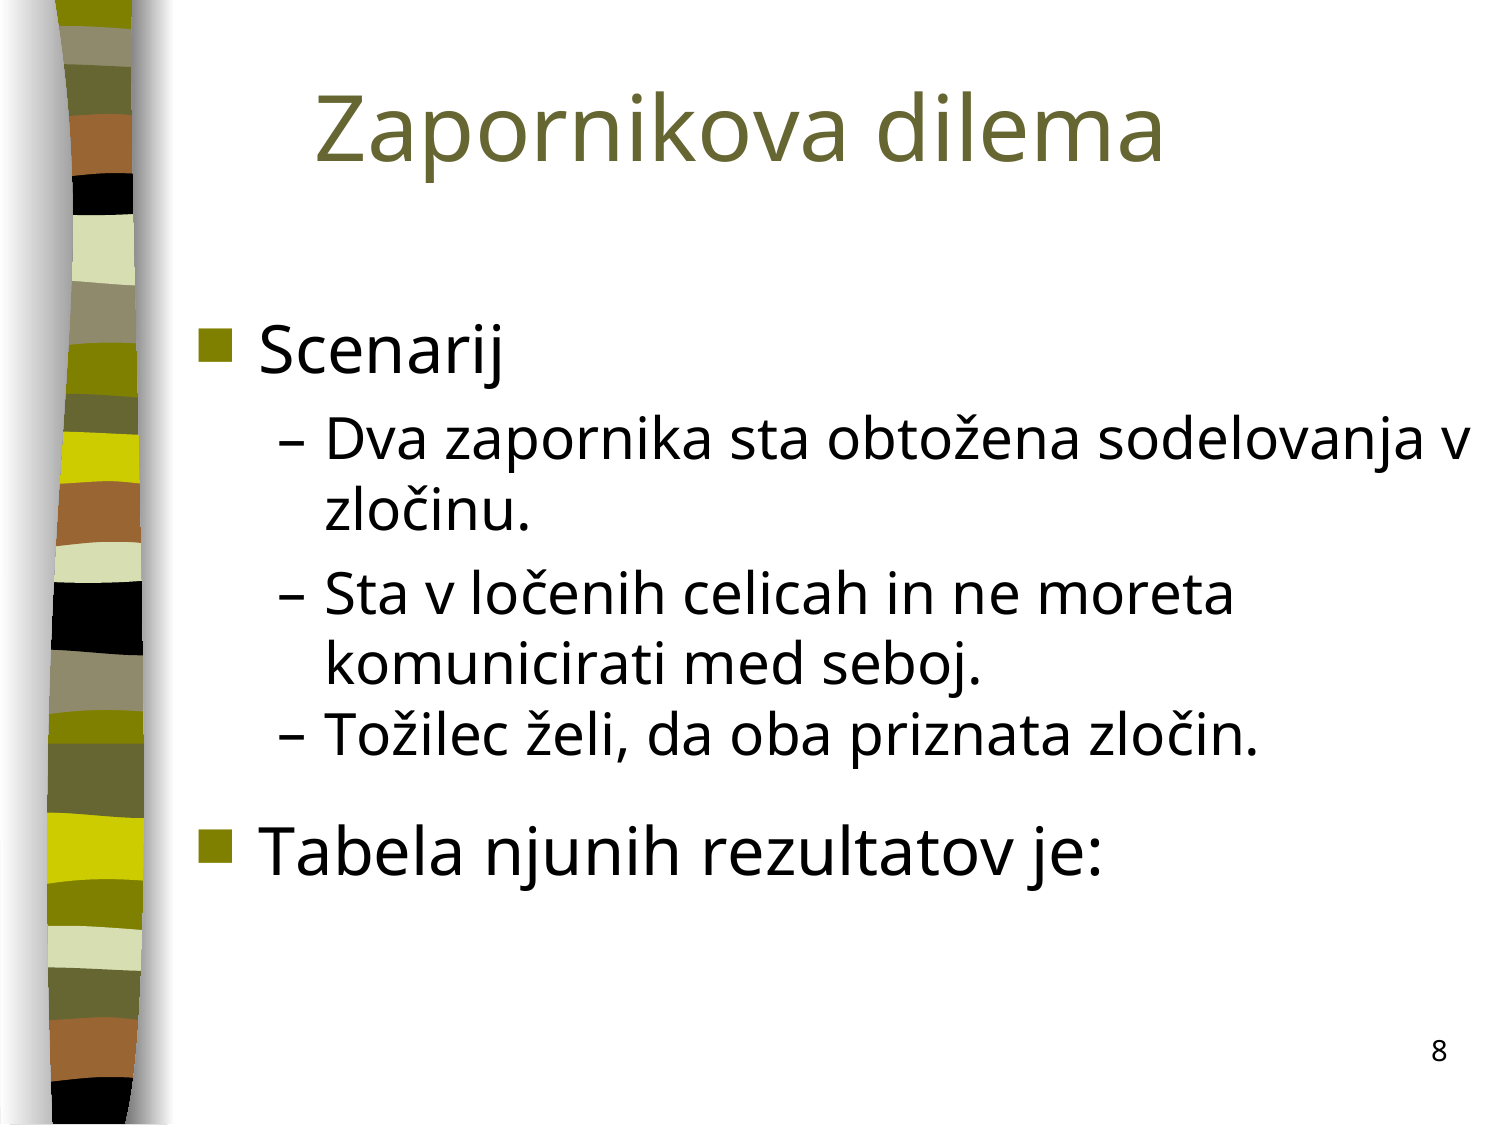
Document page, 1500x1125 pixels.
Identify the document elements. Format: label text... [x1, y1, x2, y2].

list Scenarij Dva zapornika sta obtožena sodelovanja v zločinu. Sta v ločenih celicah in ne moreta komunicirati med seboj. Tožilec želi, da oba priznata zločin. Tabela njunih rezultatov je: [187, 299, 1500, 938]
title Zapornikova dilema [300, 0, 1426, 188]
text_box <number> [1149, 1025, 1463, 1101]
